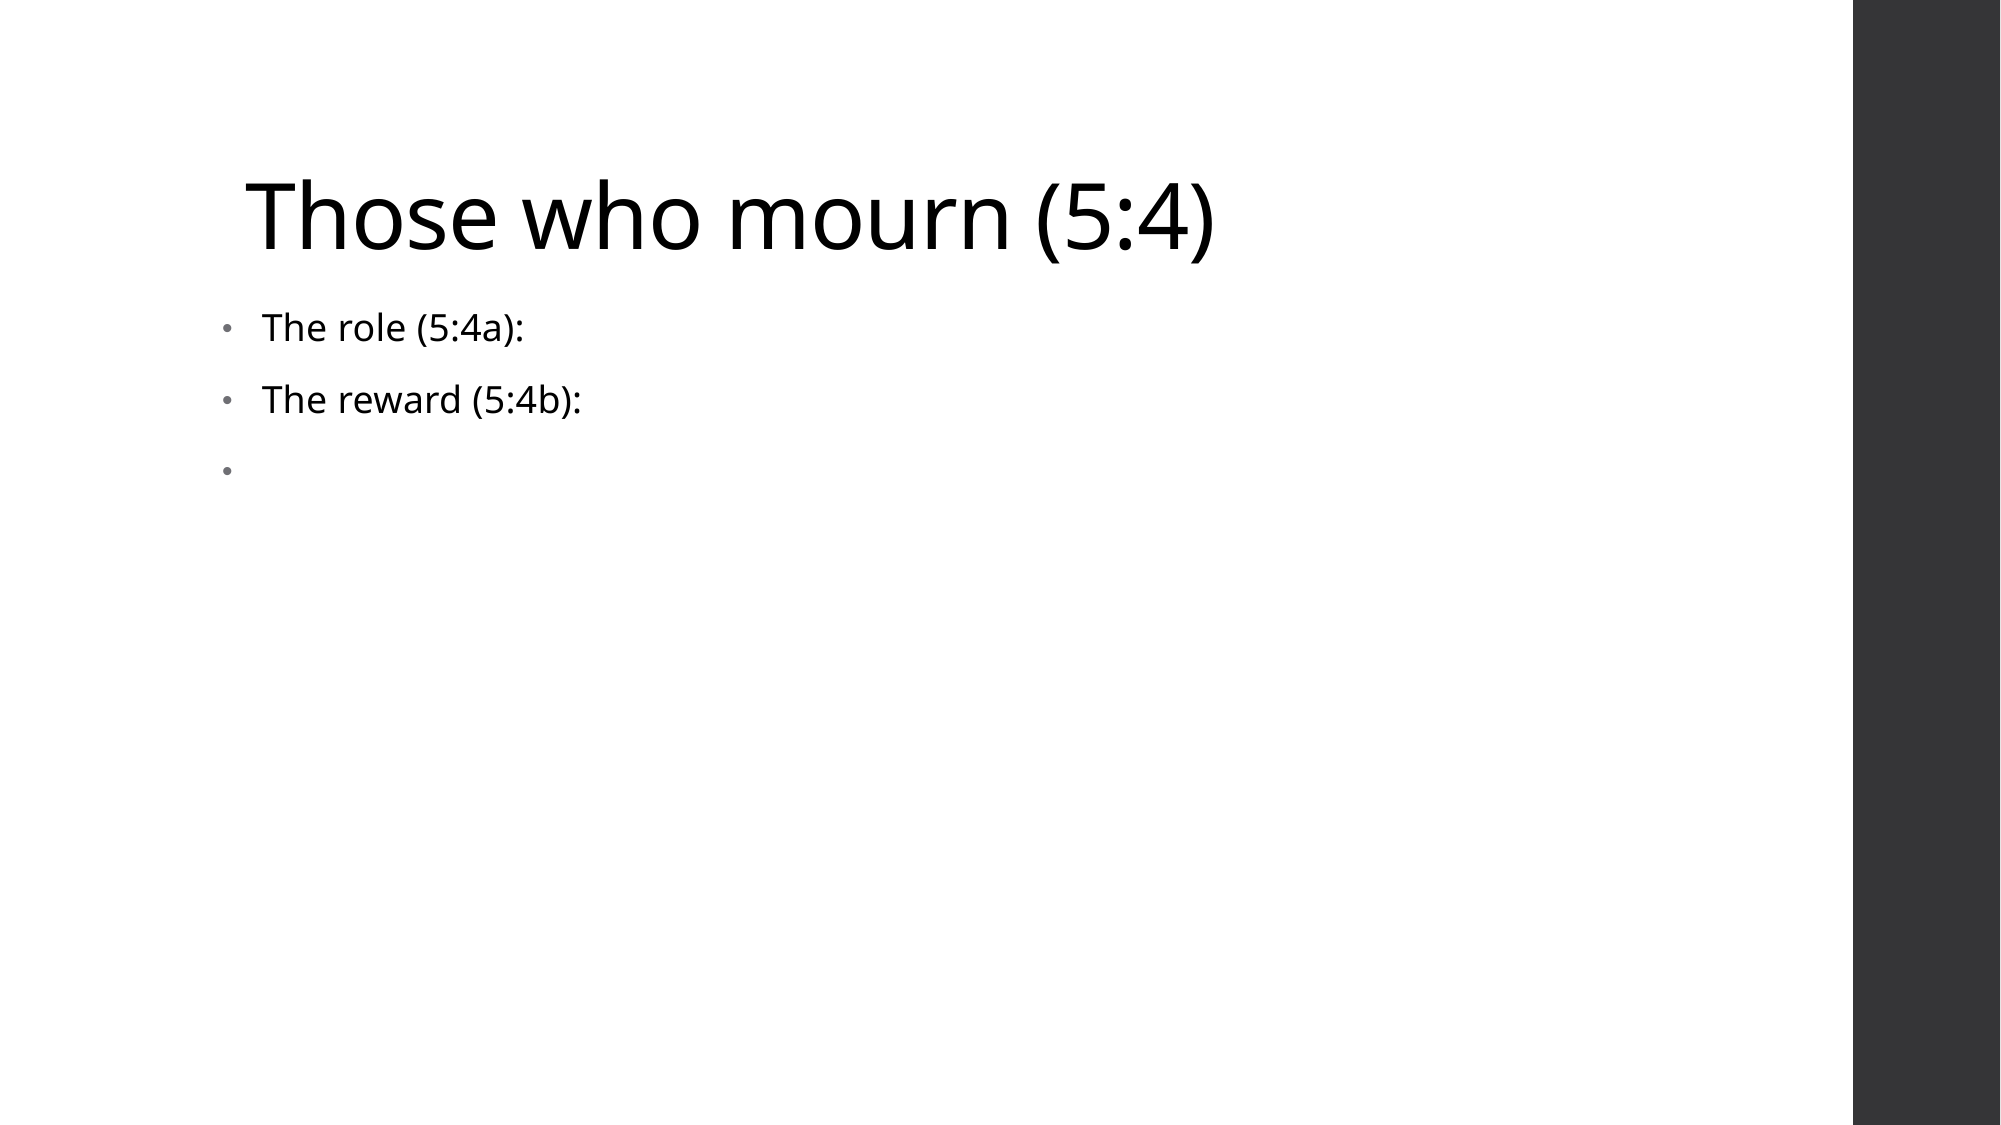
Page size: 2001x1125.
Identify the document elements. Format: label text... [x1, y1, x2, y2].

title Those who mourn (5:4) [206, 60, 1797, 278]
list The role (5:4a): The reward (5:4b): [206, 299, 1617, 1014]
